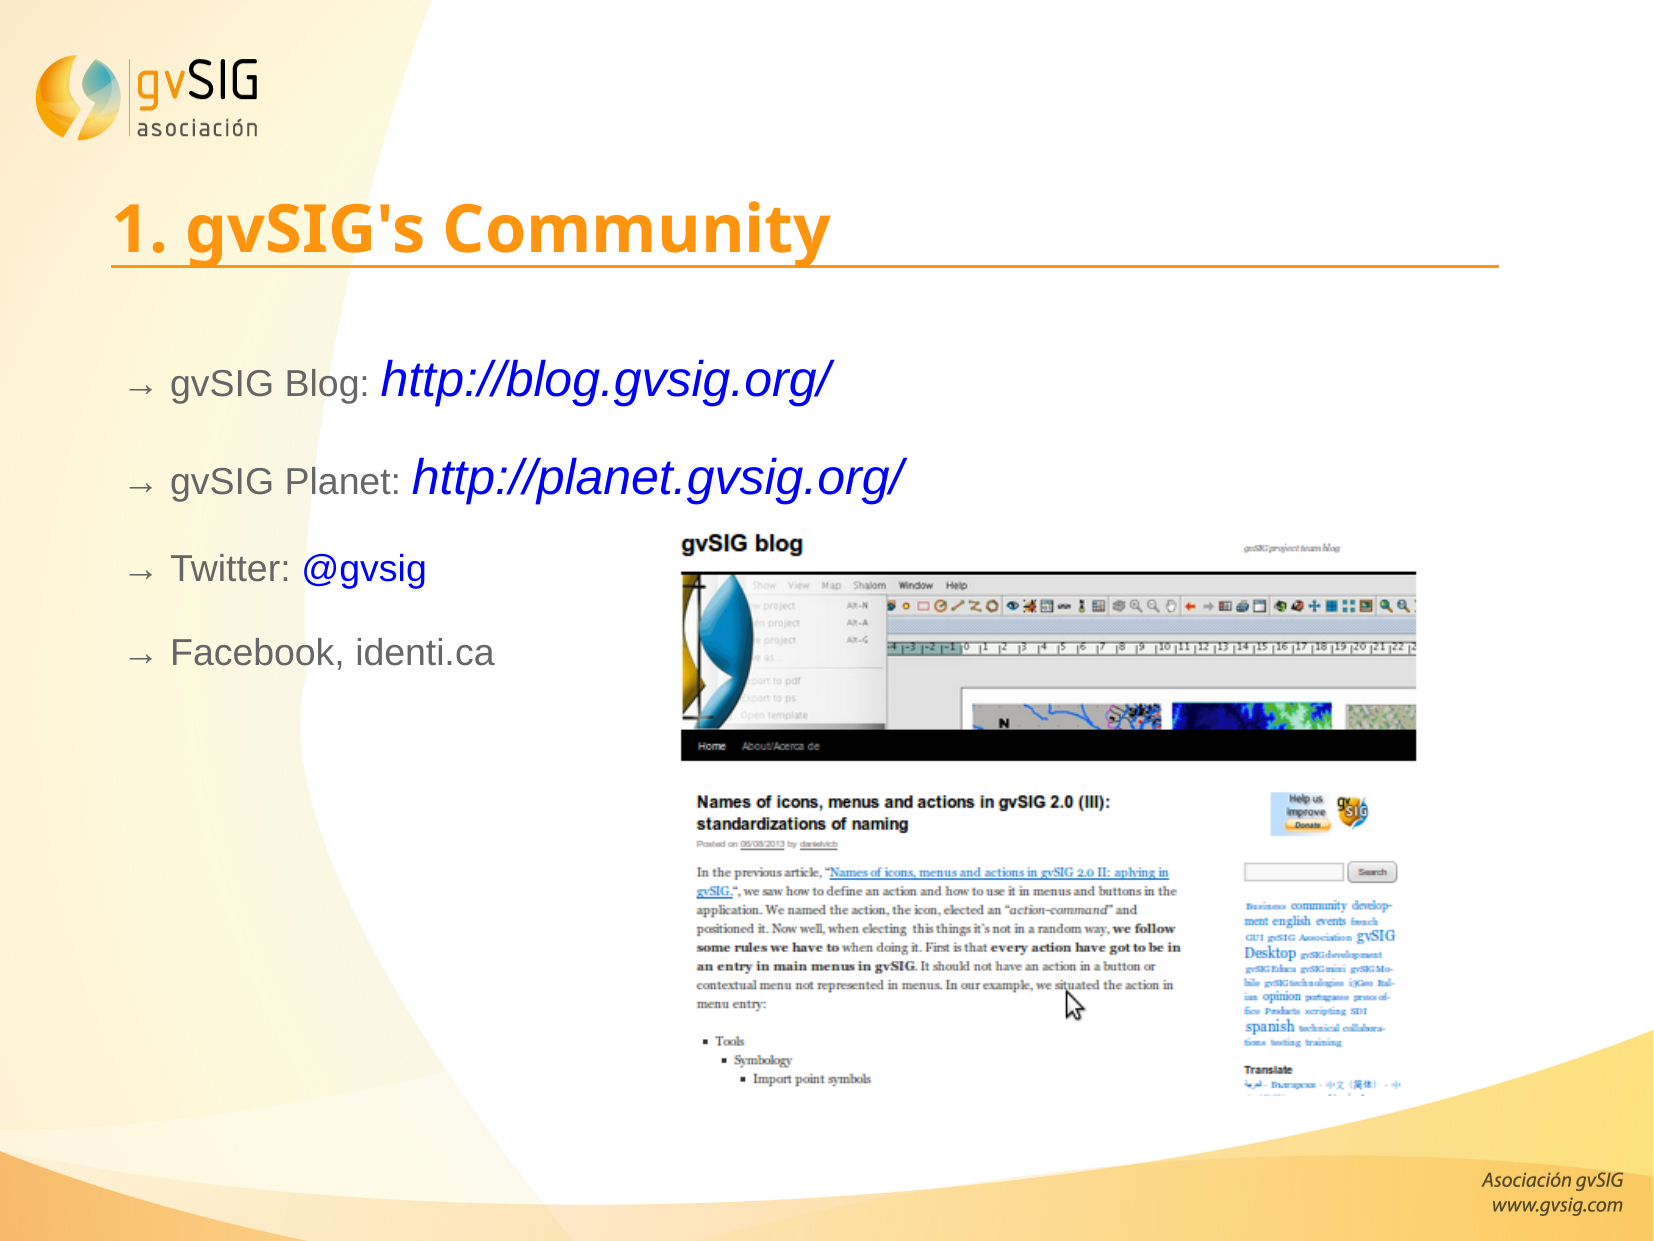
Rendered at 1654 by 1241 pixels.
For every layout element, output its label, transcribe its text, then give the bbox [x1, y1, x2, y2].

title 1. gvSIG's Community [111, 177, 1600, 276]
picture [0, 0, 1654, 1241]
text_box → gvSIG Blog: http://blog.gvsig.org/ → gvSIG Planet: http://planet.gvsig.org/ → Twitter: @gvsig → Facebook, identi.ca [107, 344, 938, 682]
